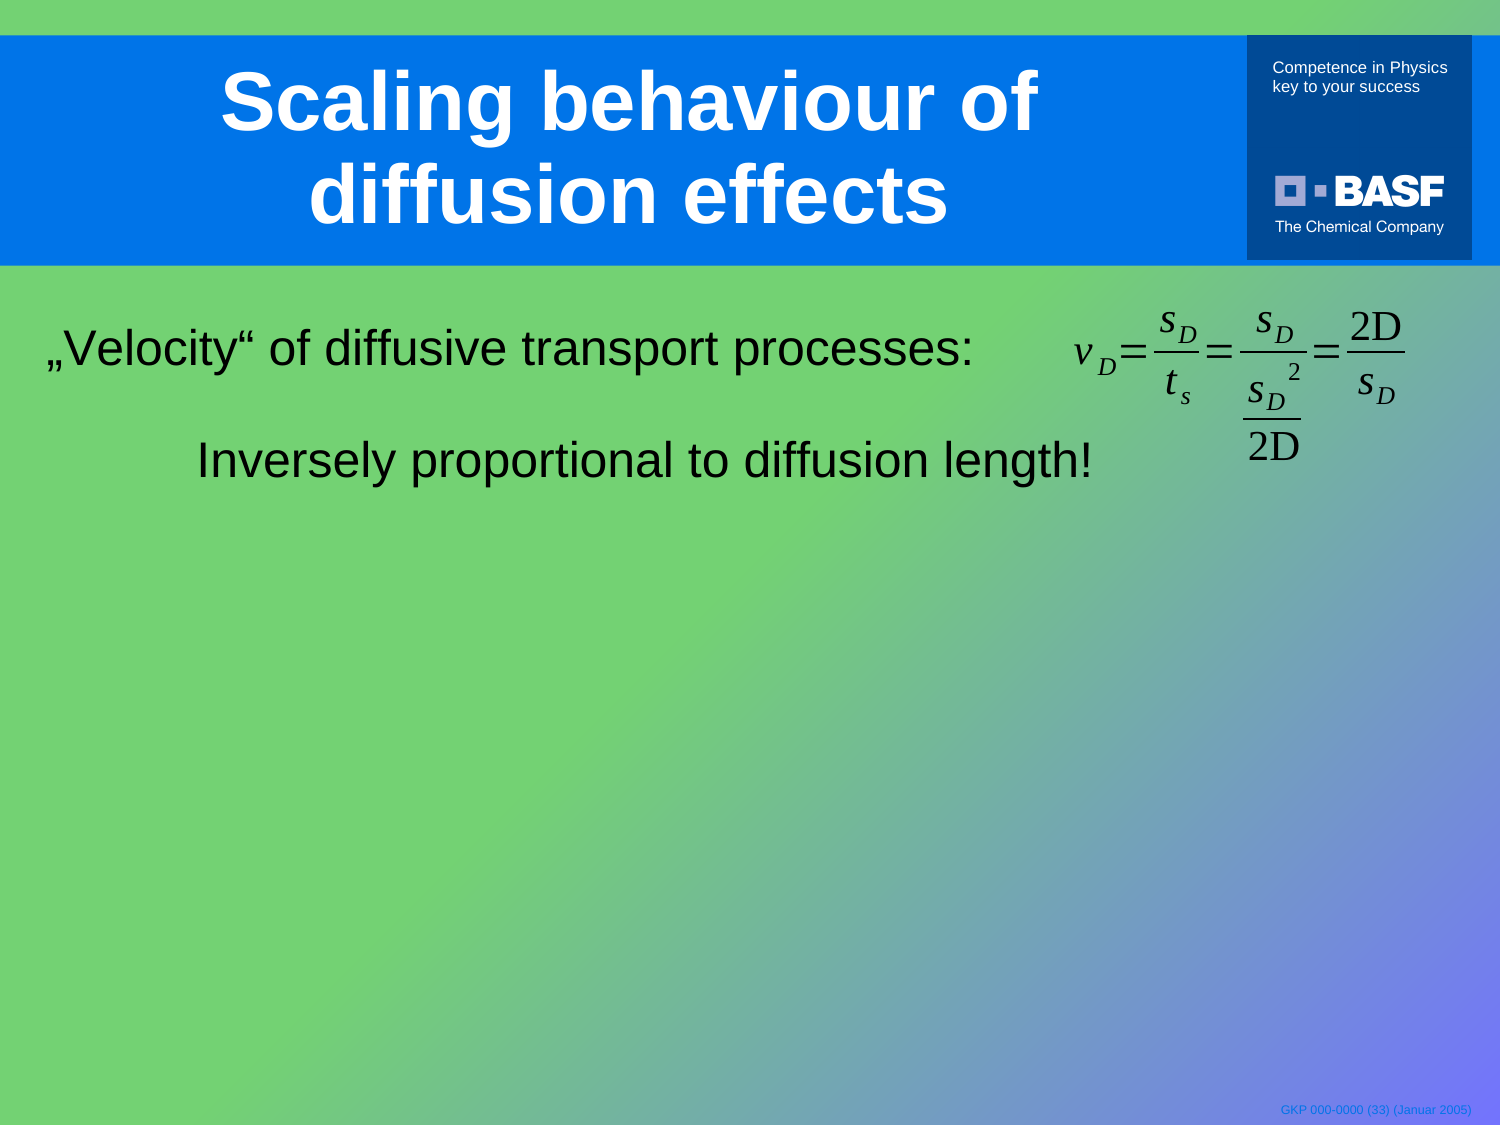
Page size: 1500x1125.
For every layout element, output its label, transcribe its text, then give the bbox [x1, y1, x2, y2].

chart [1062, 295, 1418, 473]
text_box „Velocity“ of diffusive transport processes: Inversely proportional to diffusion length! [31, 313, 1109, 663]
picture [1247, 35, 1472, 260]
title Scaling behaviour of diffusion effects [27, 54, 1232, 308]
title Going micro and nano: approaching the apparent dwarf [1438, 1063, 1500, 1125]
